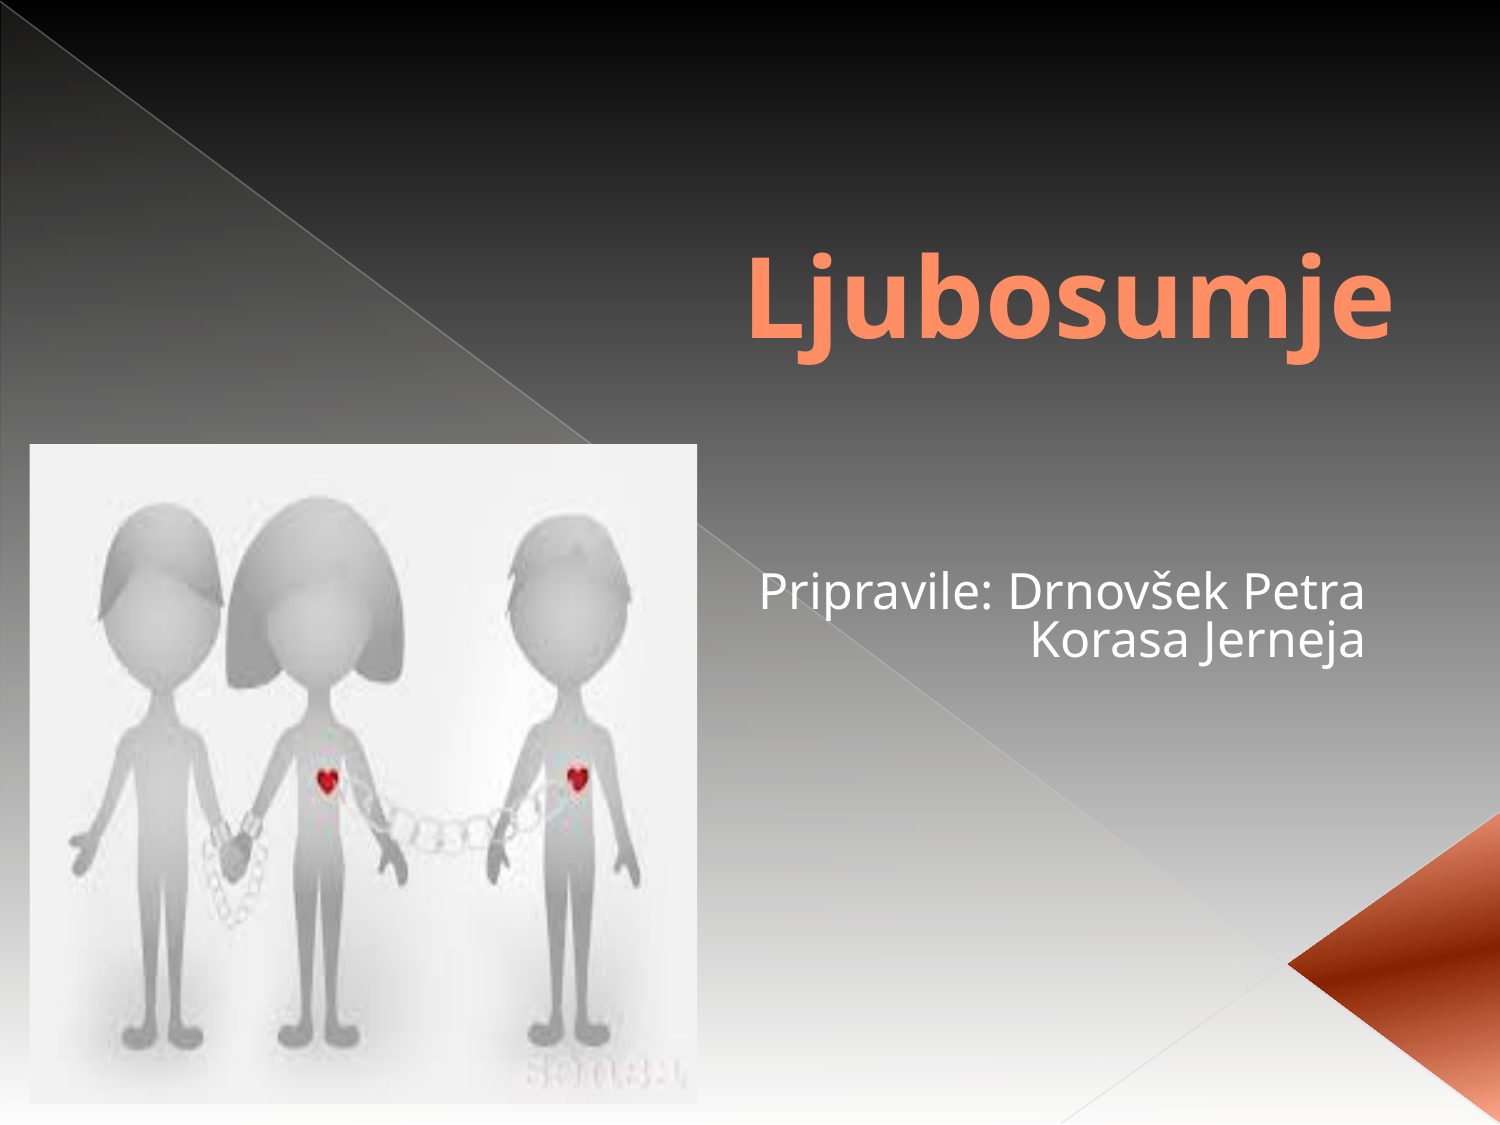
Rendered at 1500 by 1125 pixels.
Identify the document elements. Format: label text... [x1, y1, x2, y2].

title Ljubosumje [88, 127, 1412, 369]
subtitle Pripravile: Drnovšek Petra Korasa Jerneja [64, 361, 1388, 650]
text_box [29, 444, 698, 1104]
